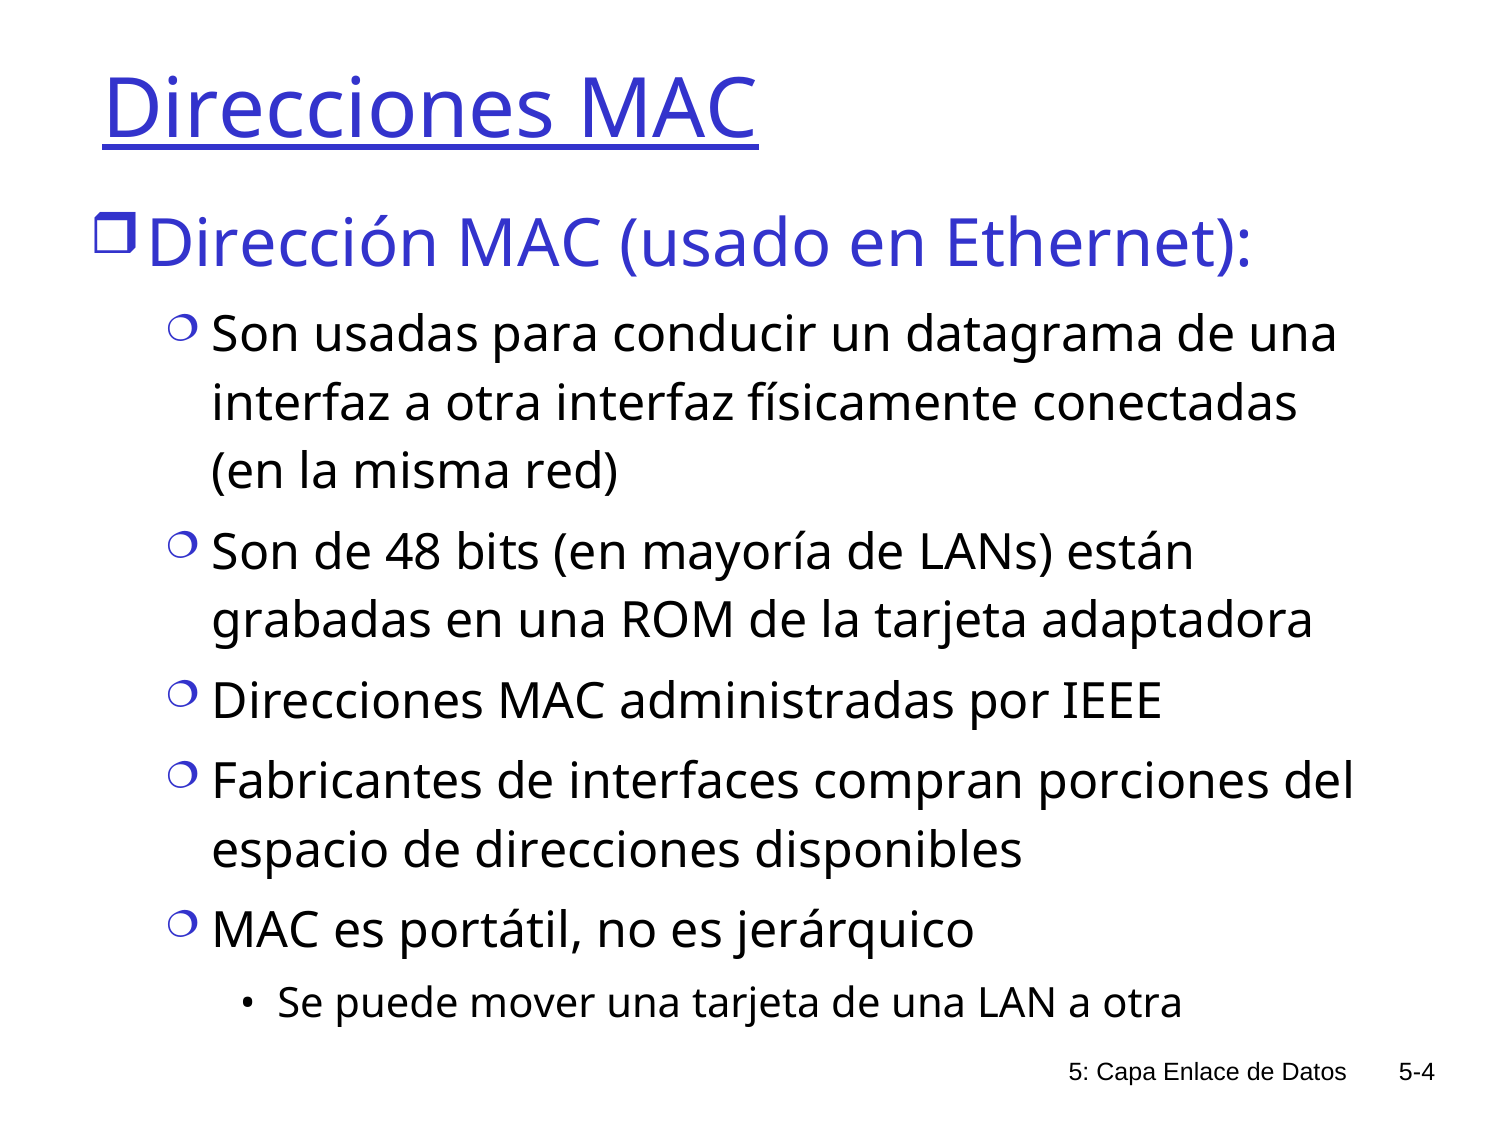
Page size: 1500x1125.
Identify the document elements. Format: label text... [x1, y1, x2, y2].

list Dirección MAC (usado en Ethernet): Son usadas para conducir un datagrama de una interfaz a otra interfaz físicamente conectadas (en la misma red) Son de 48 bits (en mayoría de LANs) están grabadas en una ROM de la tarjeta adaptadora Direcciones MAC administradas por IEEE Fabricantes de interfaces compran porciones del espacio de direcciones disponibles MAC es portátil, no es jerárquico Se puede mover una tarjeta de una LAN a otra [75, 187, 1388, 1013]
title Direcciones MAC [87, 23, 1363, 187]
